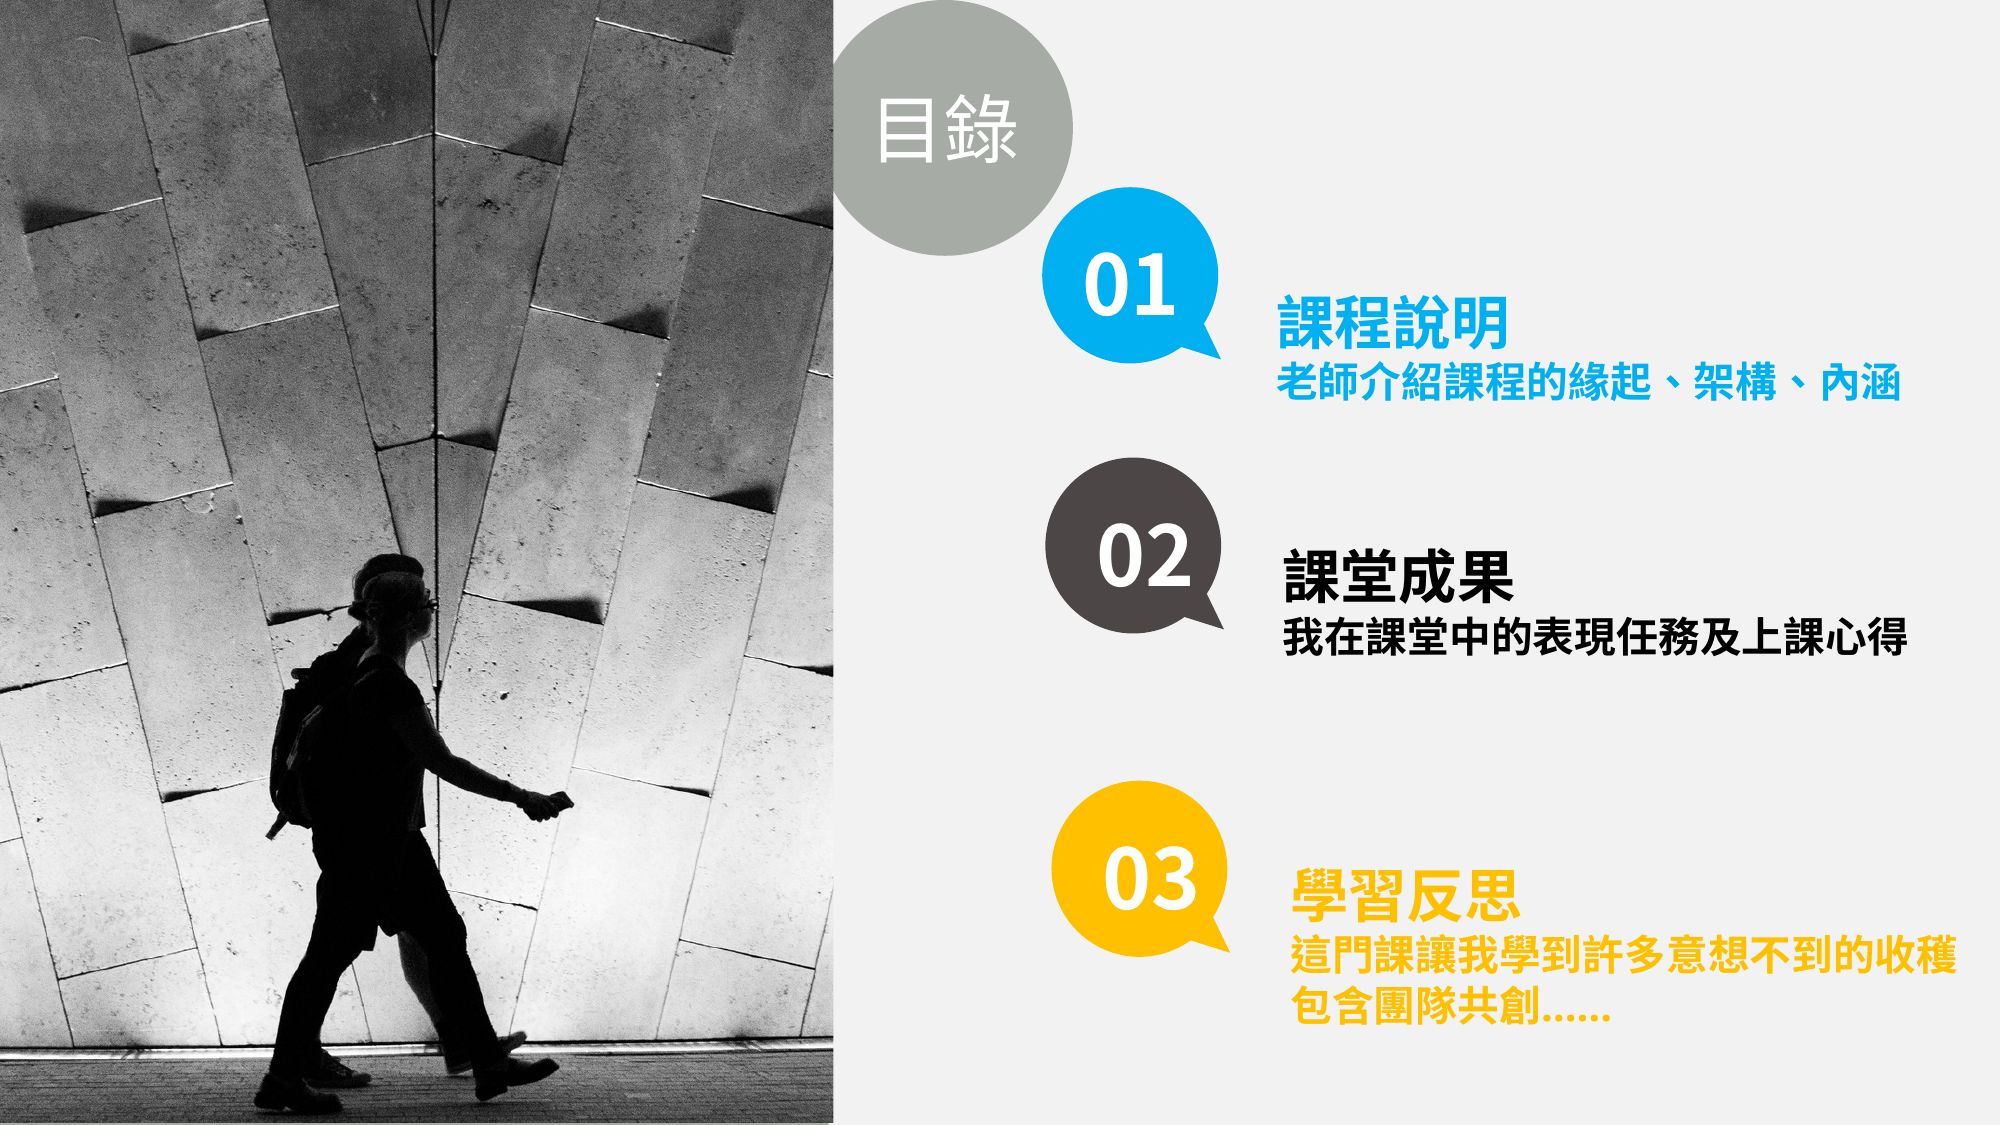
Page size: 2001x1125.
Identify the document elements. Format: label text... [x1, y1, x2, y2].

text_box 03 [1088, 818, 1216, 934]
text_box [1045, 457, 1224, 634]
text_box 課堂成果 我在課堂中的表現任務及上課心得 [1267, 532, 1924, 669]
text_box [1051, 780, 1231, 957]
text_box 目錄 [834, 0, 1073, 256]
text_box 課程說明 老師介紹課程的緣起、架構、內涵 [1261, 278, 1918, 414]
text_box [1216, 825, 1228, 913]
text_box 01 [1067, 224, 1196, 341]
text_box [1210, 502, 1222, 589]
picture [0, 0, 834, 1123]
text_box [1042, 187, 1222, 364]
text_box 02 [1081, 495, 1210, 611]
text_box 學習反思 這門課讓我學到許多意想不到的收穫 包含團隊共創…… [1275, 851, 1974, 1038]
